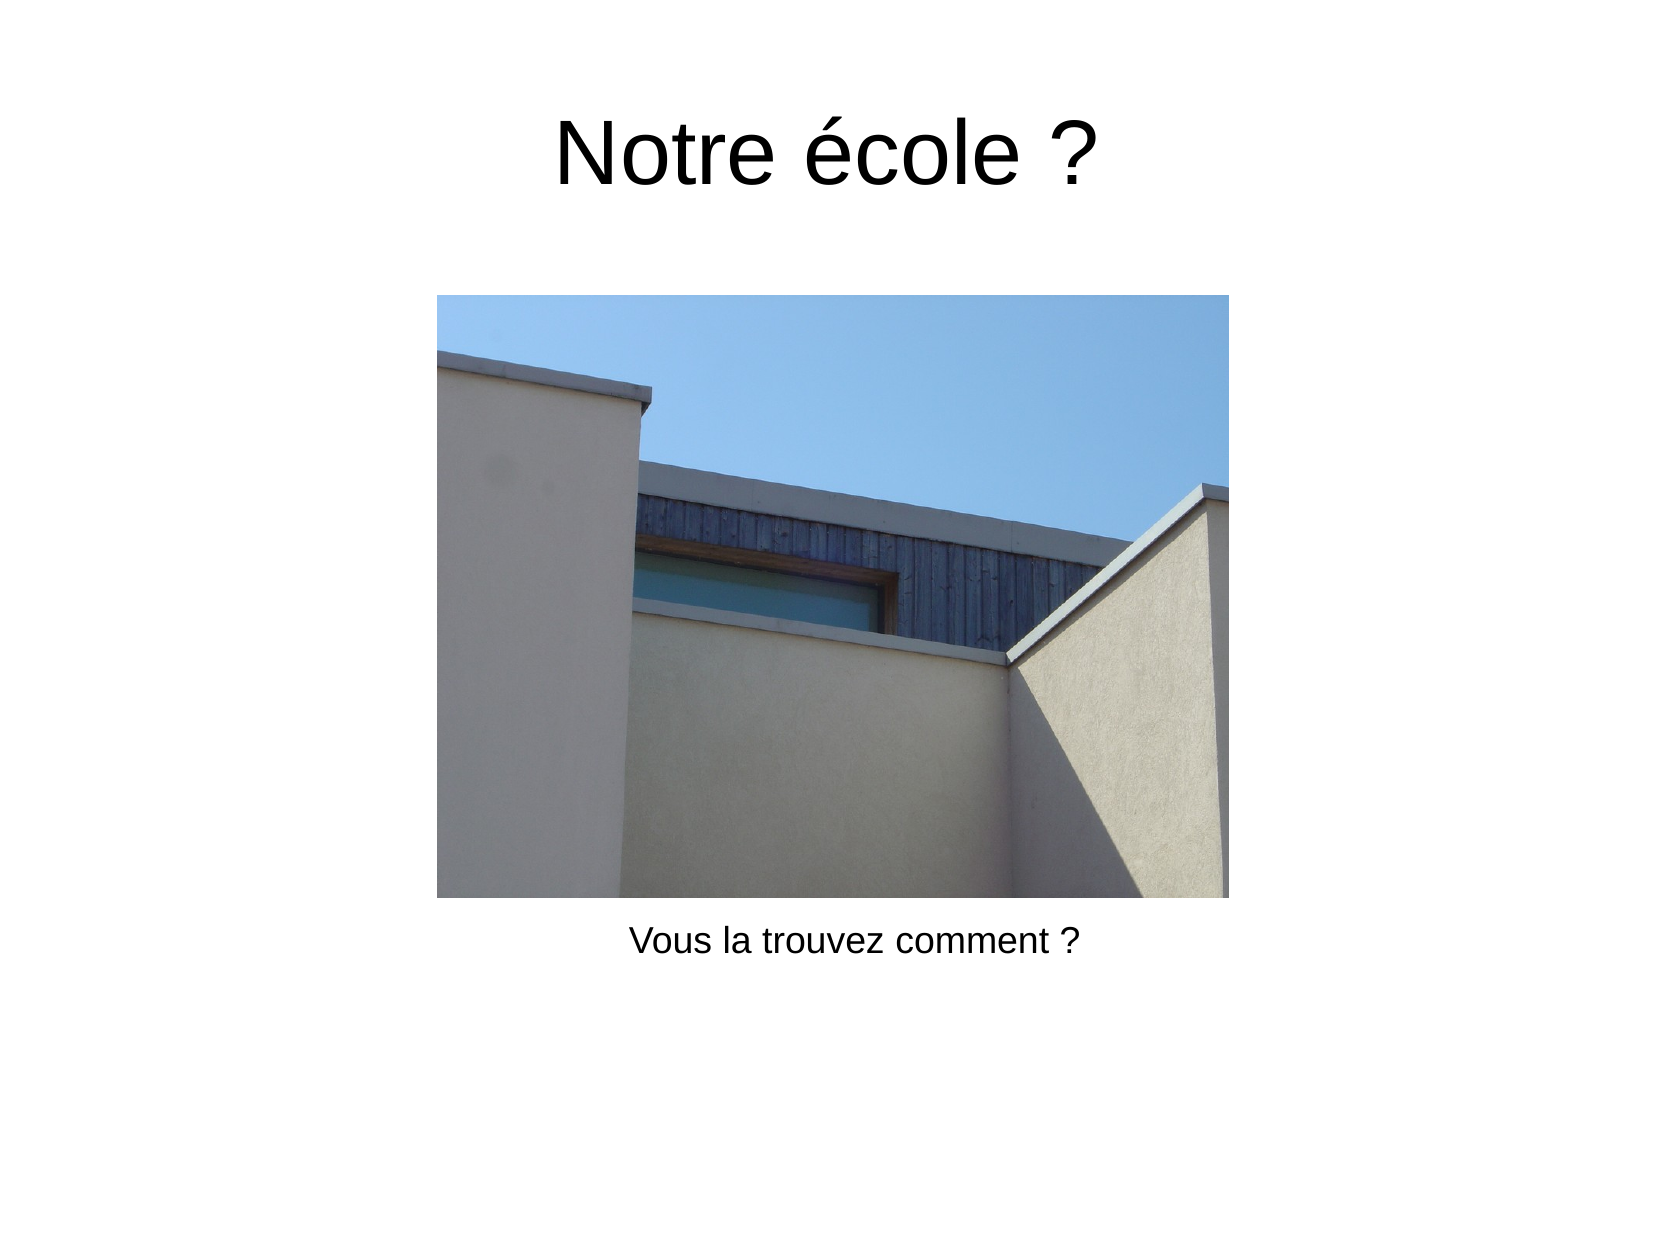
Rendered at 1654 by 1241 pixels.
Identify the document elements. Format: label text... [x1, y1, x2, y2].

picture [437, 295, 1229, 898]
text_box Vous la trouvez comment ? [614, 911, 1096, 969]
title Notre école ? [82, 49, 1571, 257]
